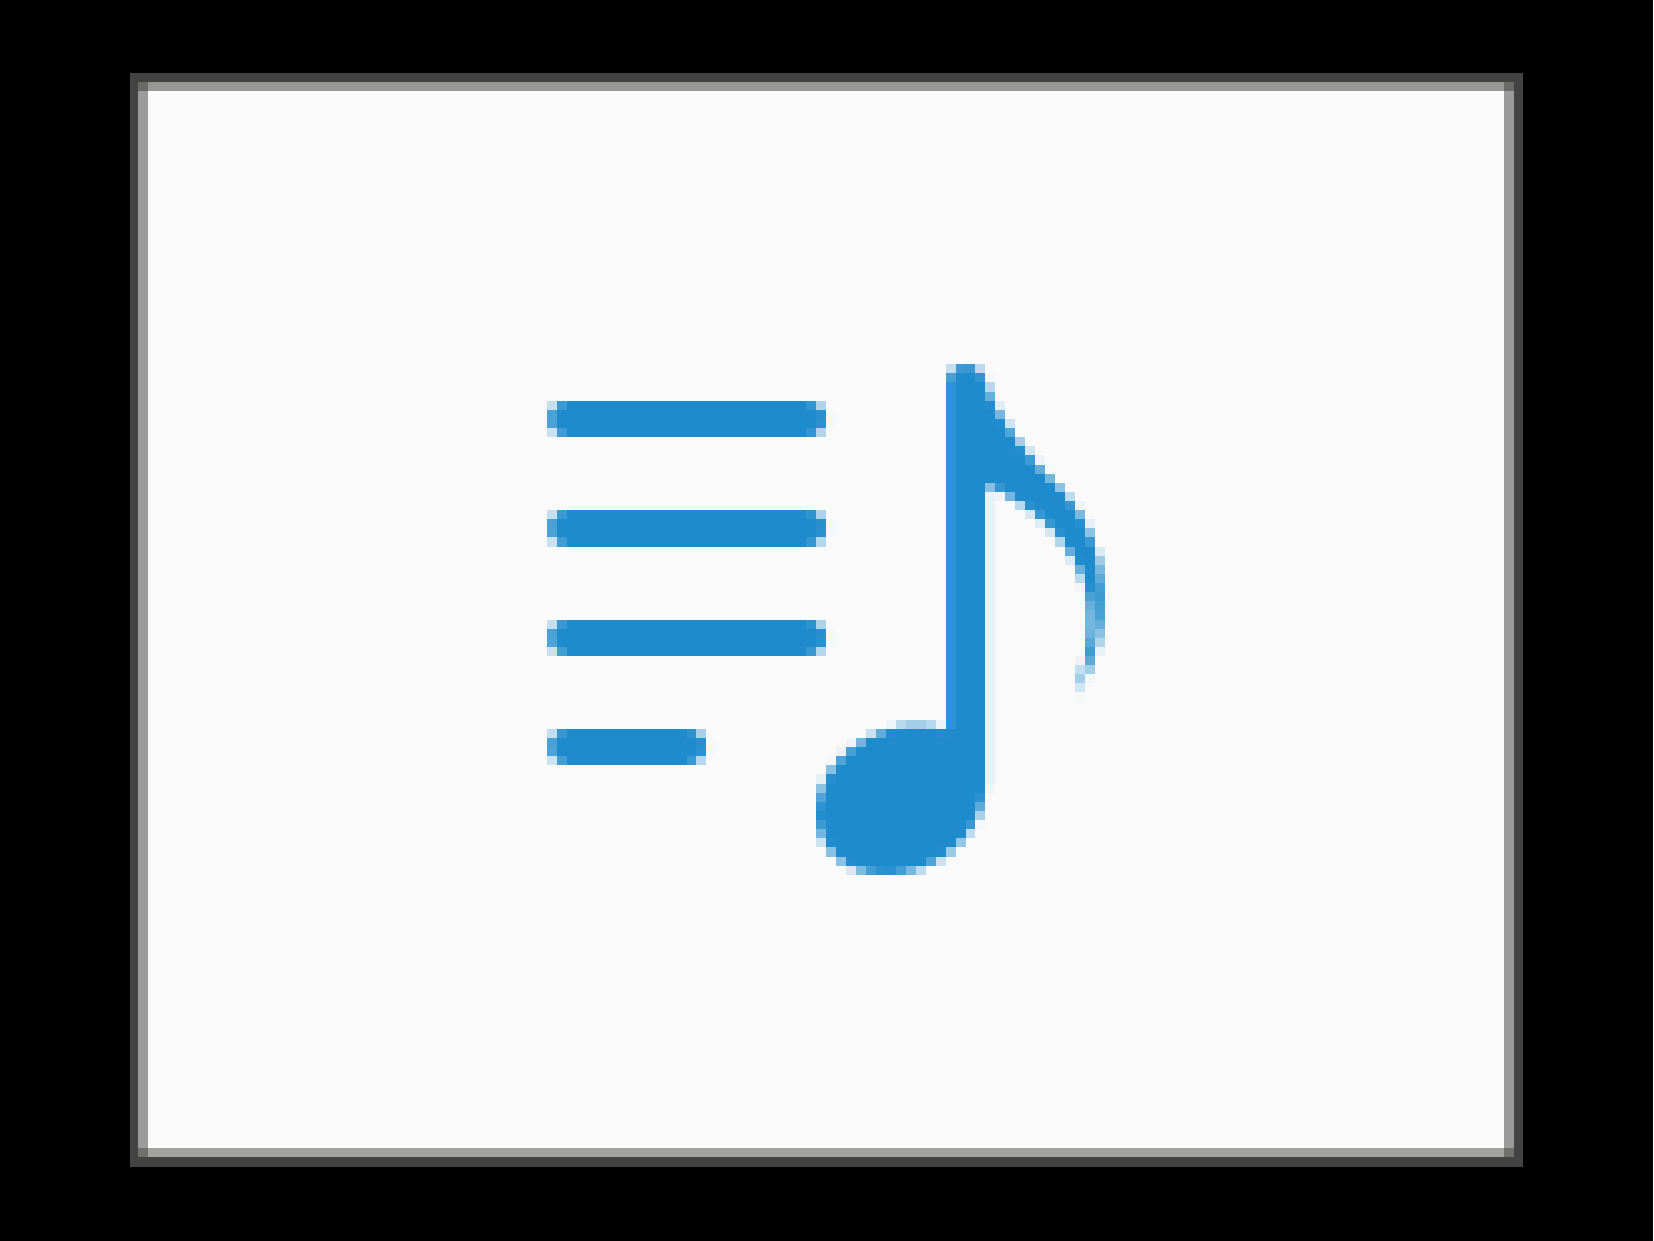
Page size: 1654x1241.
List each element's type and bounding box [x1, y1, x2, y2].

text_box [129, 72, 1524, 1168]
